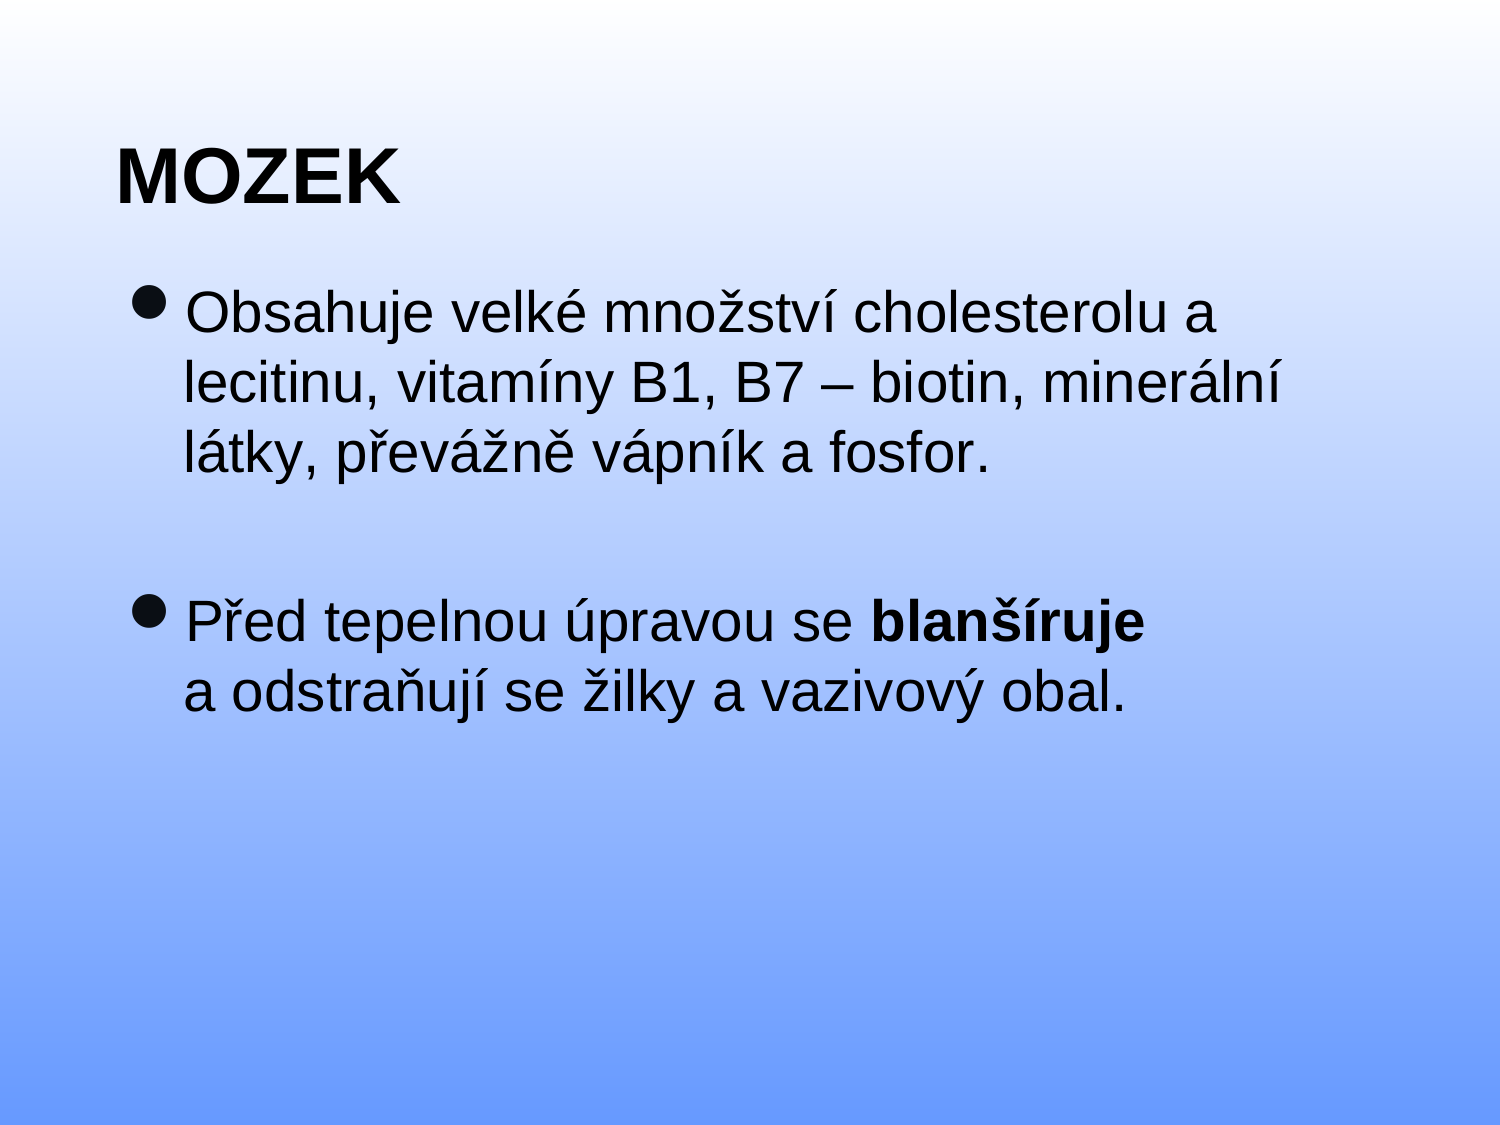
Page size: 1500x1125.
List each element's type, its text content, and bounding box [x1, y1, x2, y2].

list Obsahuje velké množství cholesterolu a lecitinu, vitamíny B1, B7 – biotin, minerální látky, převážně vápník a fosfor. Před tepelnou úpravou se blanšíruje a odstraňují se žilky a vazivový obal. [112, 267, 1414, 1075]
title MOZEK [100, 78, 1451, 266]
